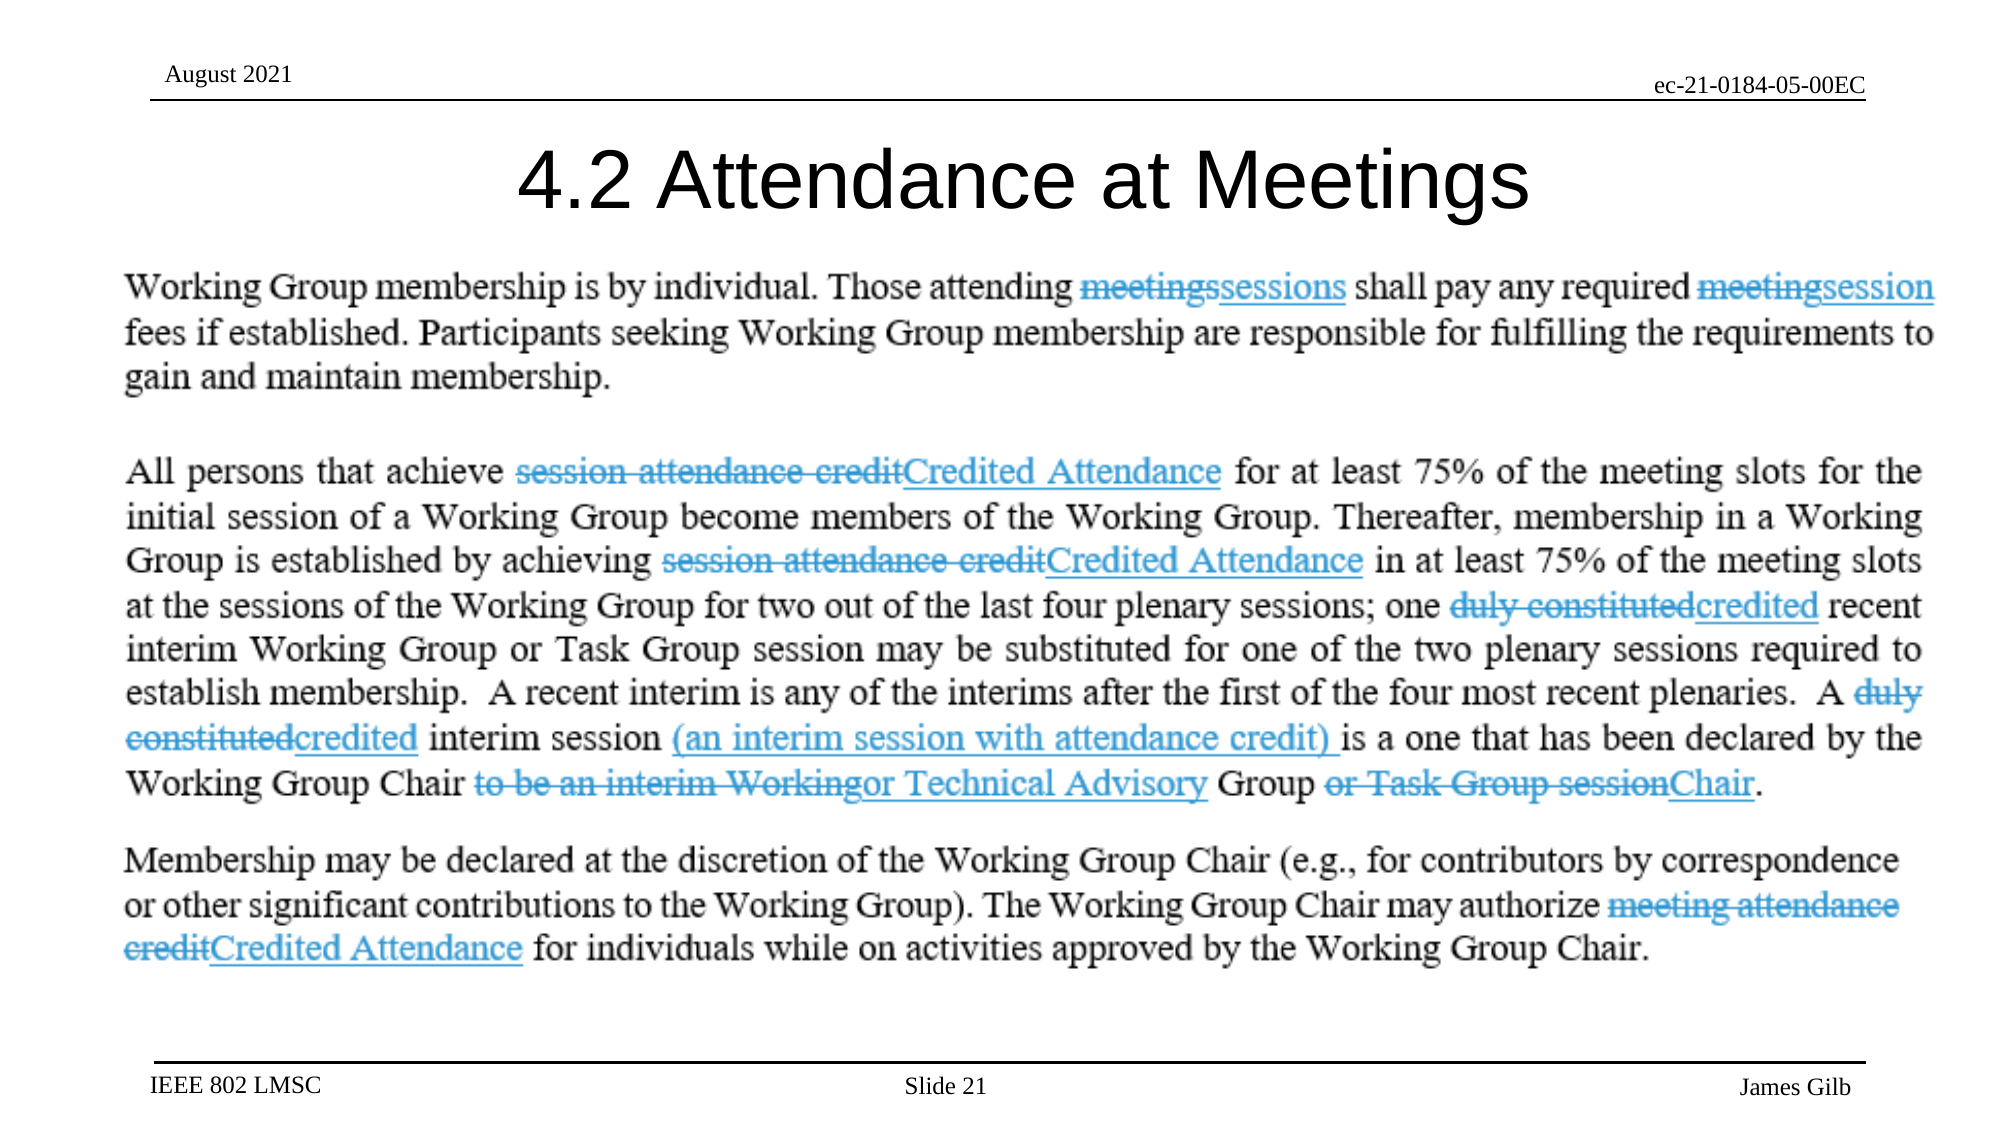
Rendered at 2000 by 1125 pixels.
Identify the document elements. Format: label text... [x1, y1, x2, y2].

picture [122, 449, 1941, 826]
title 4.2 Attendance at Meetings [149, 112, 1900, 238]
picture [112, 838, 1918, 976]
picture [112, 262, 1951, 402]
